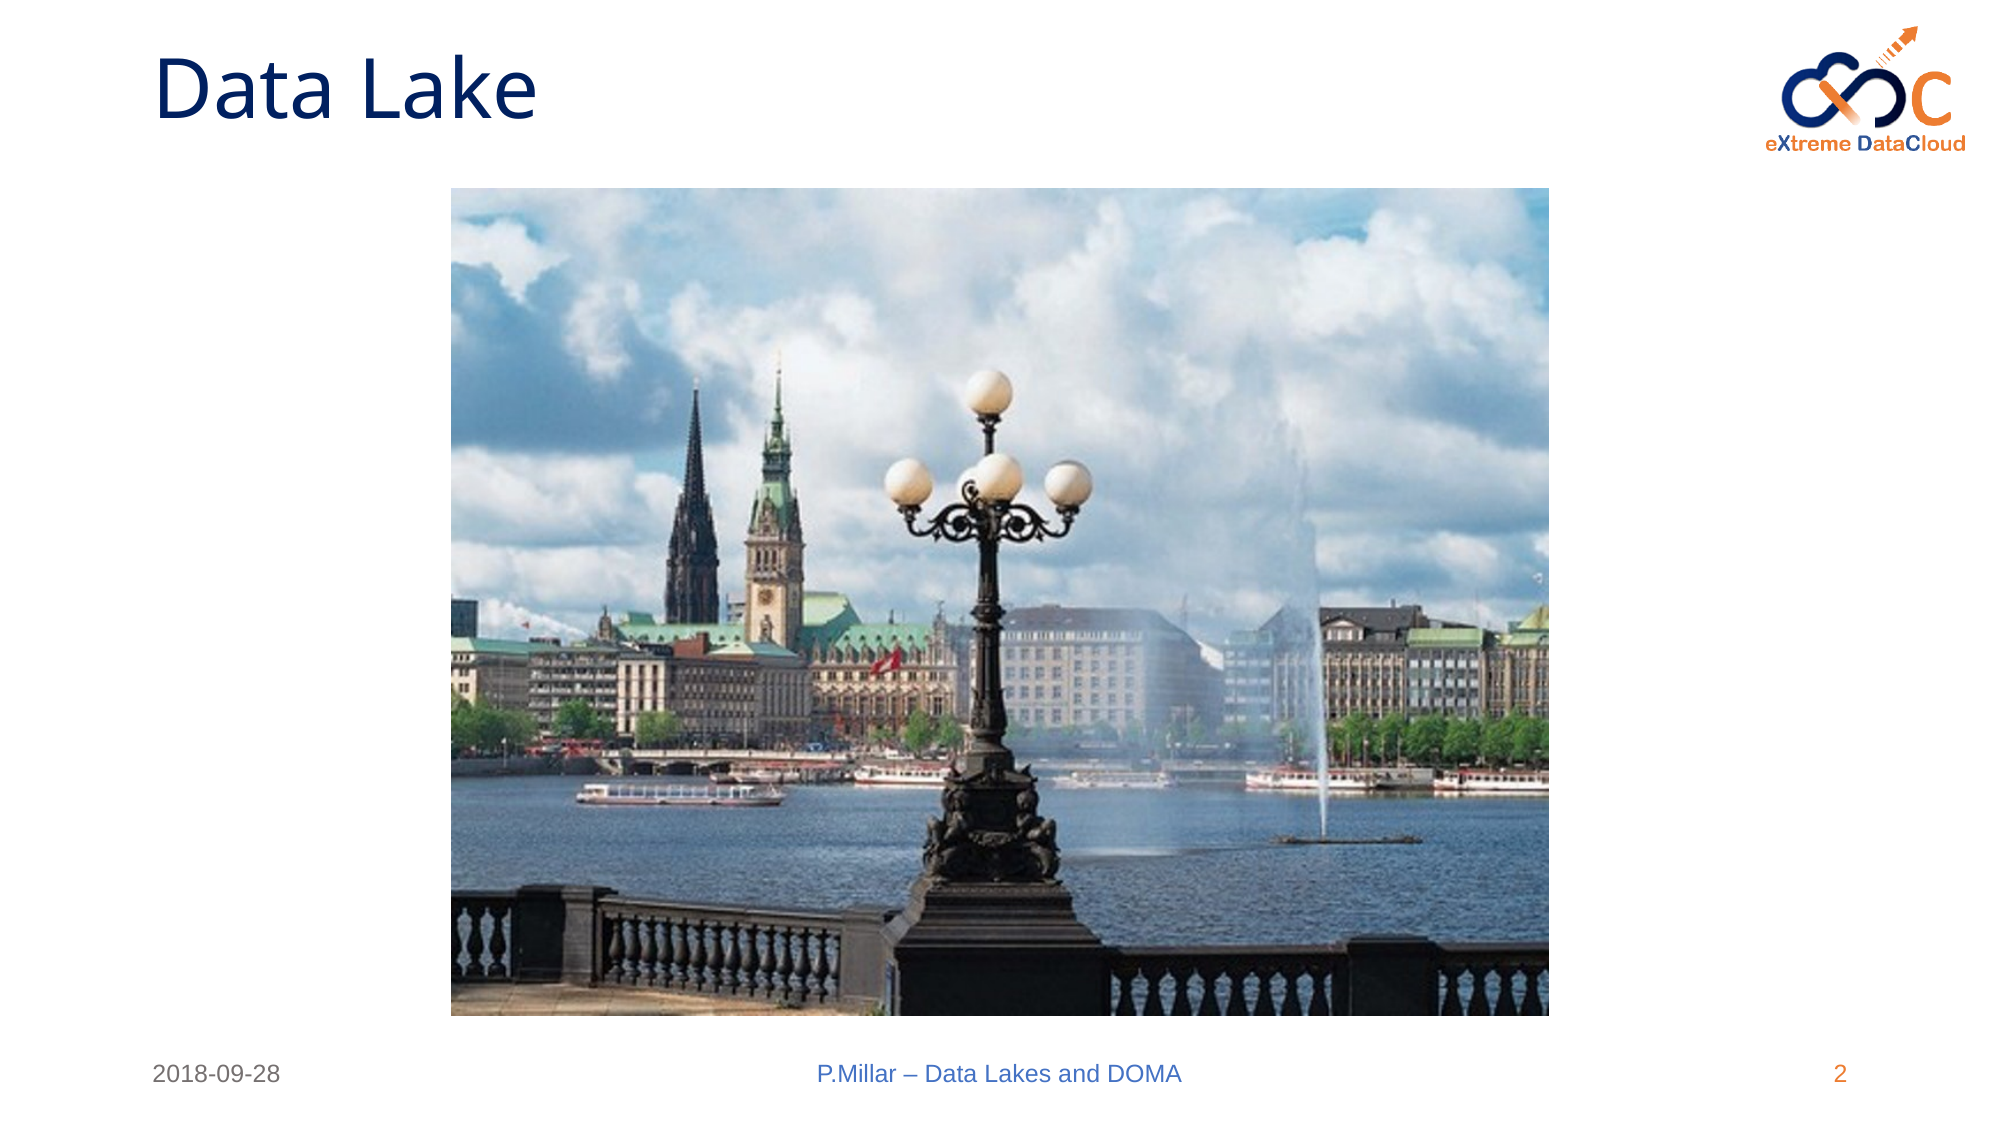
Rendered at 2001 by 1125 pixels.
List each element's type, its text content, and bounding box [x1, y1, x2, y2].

picture [451, 188, 1549, 1016]
slide_number <number> [1412, 1042, 1863, 1103]
slide_number 2018-09-28 [137, 1042, 588, 1103]
picture [1740, 18, 1985, 170]
footer P.Millar – Data Lakes and DOMA [662, 1042, 1338, 1103]
title Data Lake [137, 18, 1777, 152]
